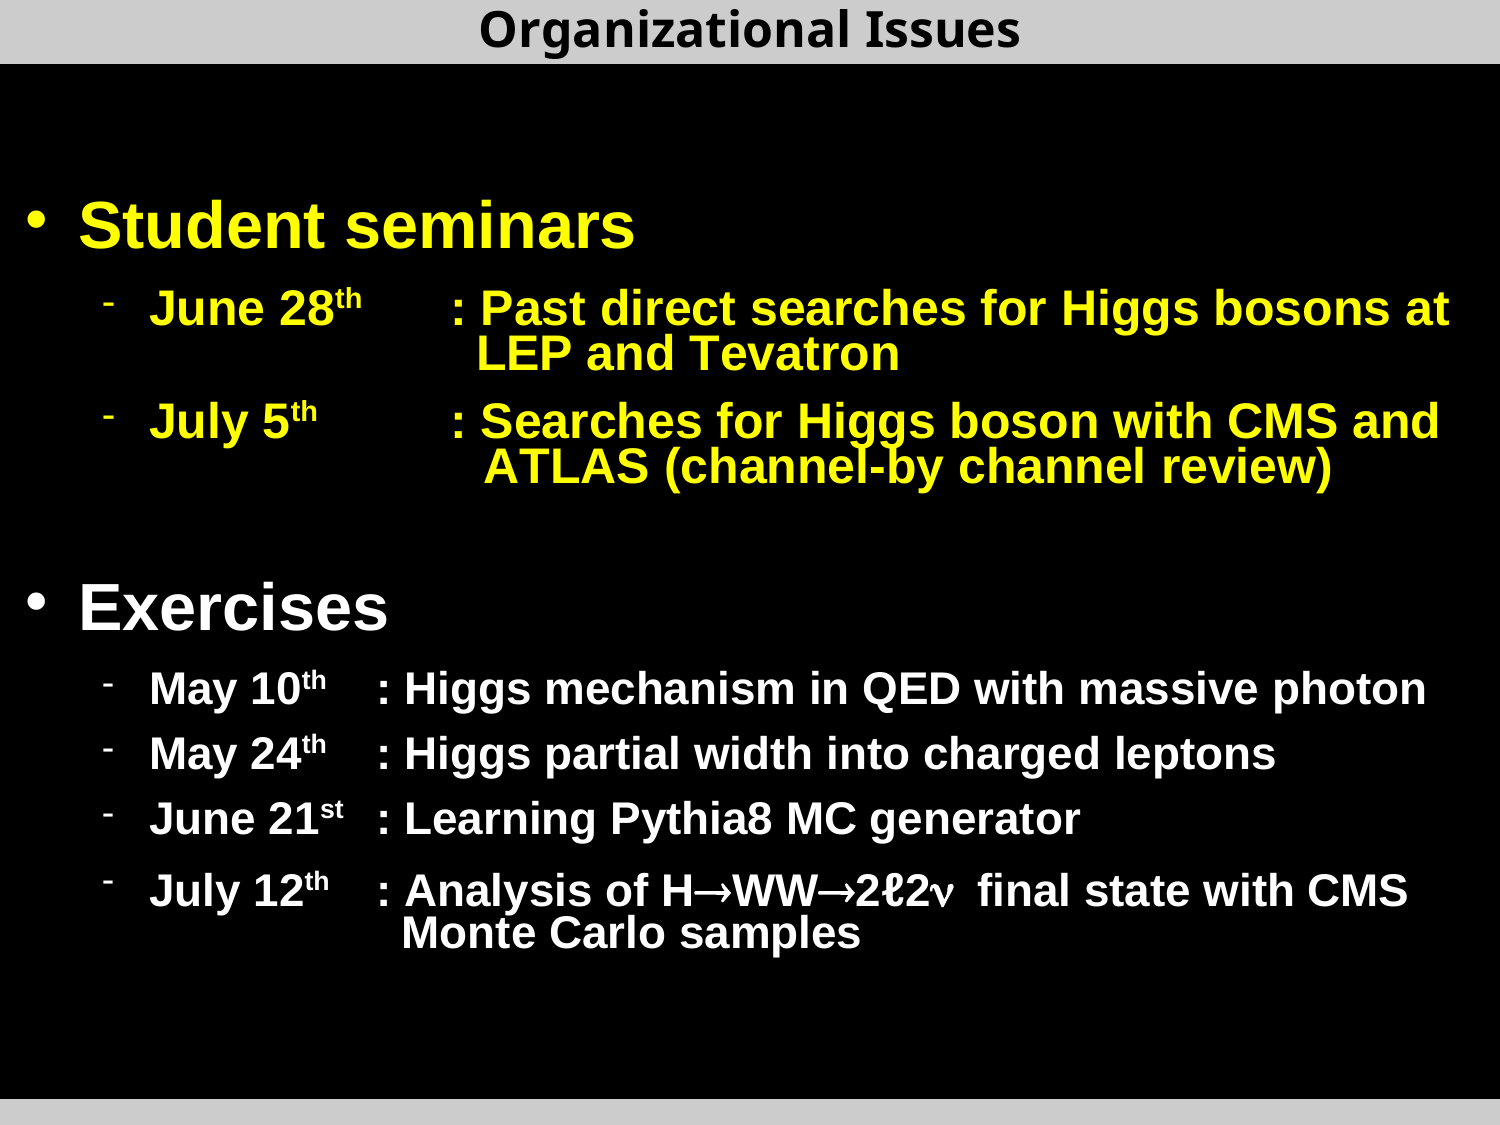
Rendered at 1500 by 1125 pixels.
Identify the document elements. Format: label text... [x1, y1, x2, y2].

list Student seminars June 28th : Past direct searches for Higgs bosons at LEP and Tevatron July 5th : Searches for Higgs boson with CMS and ATLAS (channel-by channel review) Exercises May 10th : Higgs mechanism in QED with massive photon May 24th : Higgs partial width into charged leptons June 21st : Learning Pythia8 MC generator July 12th : Analysis of HWW2ℓ2n final state with CMS Monte Carlo samples [8, 110, 1485, 1049]
title Organizational Issues [75, 0, 1425, 74]
